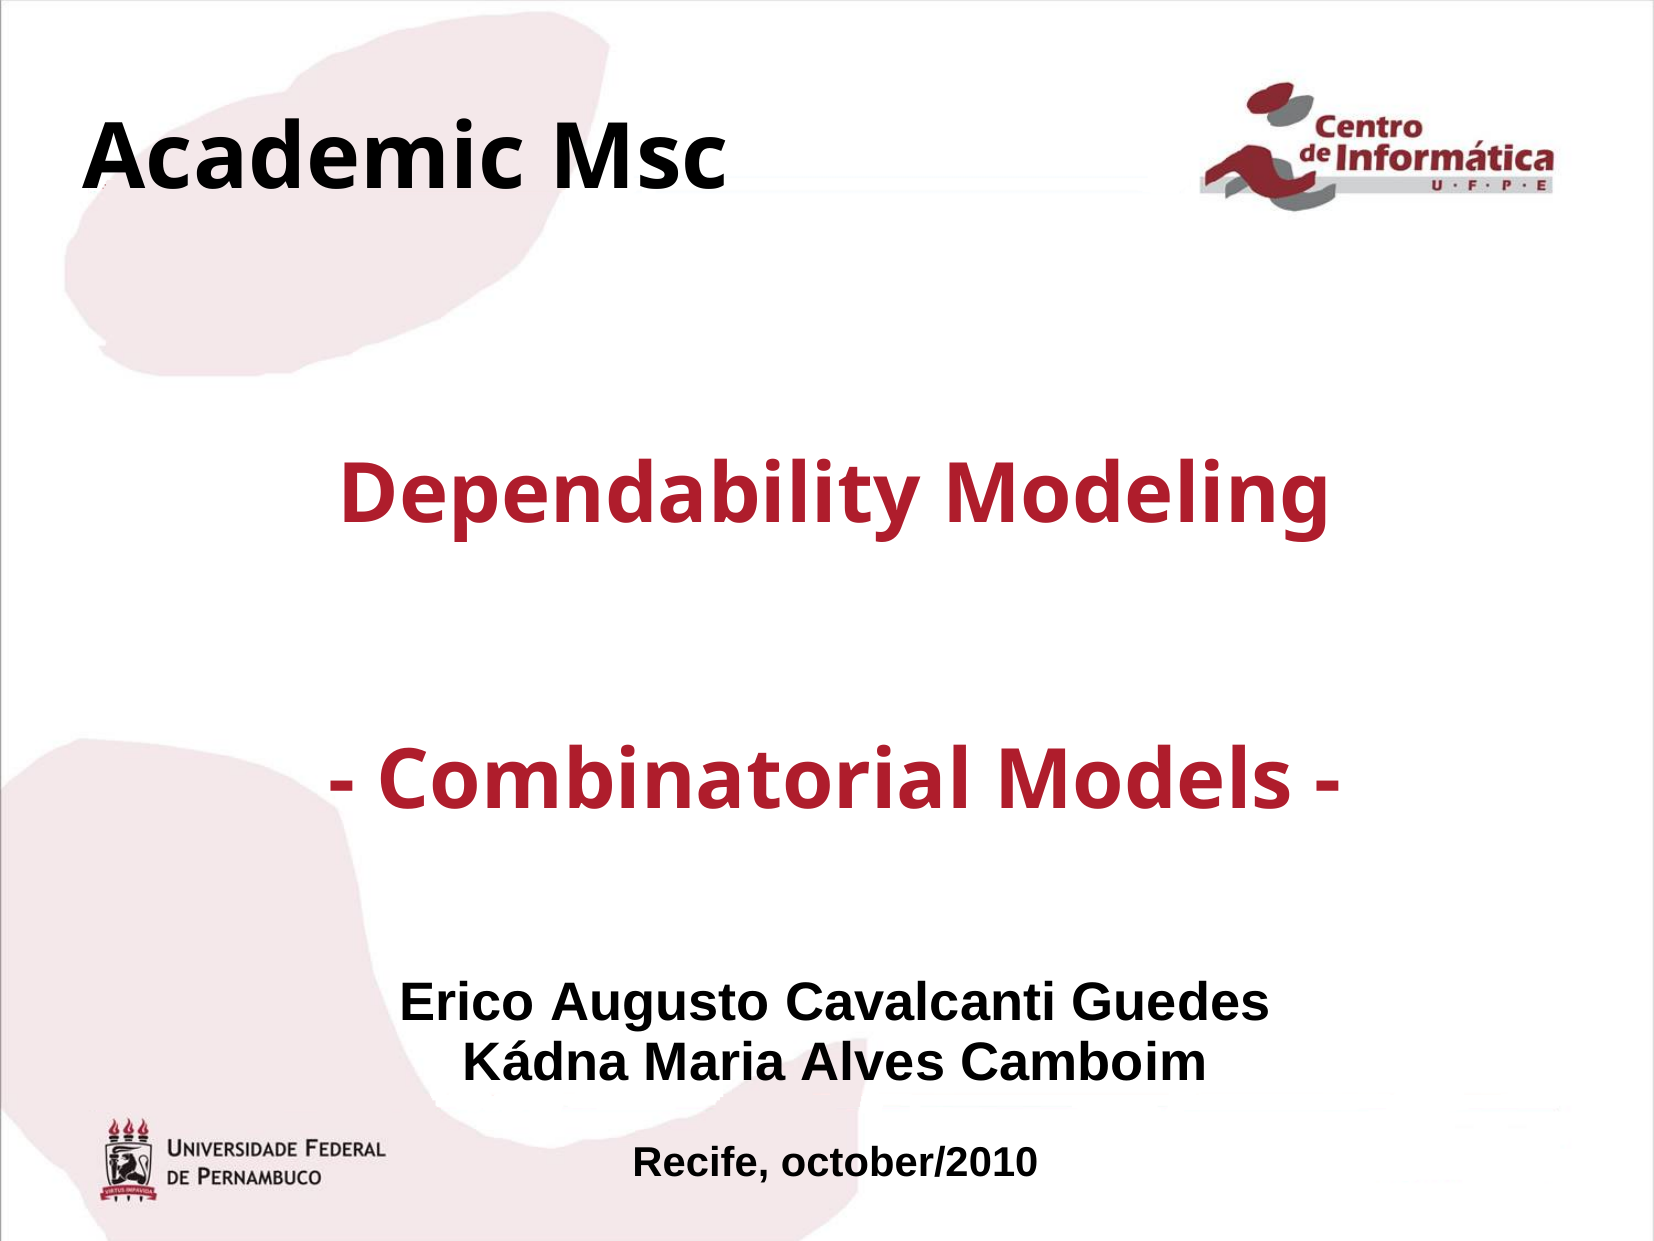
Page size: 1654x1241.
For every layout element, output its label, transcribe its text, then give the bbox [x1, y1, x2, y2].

title Academic Msc [82, 49, 1571, 257]
list Dependability Modeling - Combinatorial Models - Erico Augusto Cavalcanti Guedes Kádna Maria Alves Camboim Recife, october/2010 [59, 290, 1595, 1174]
picture [0, 0, 1654, 1241]
